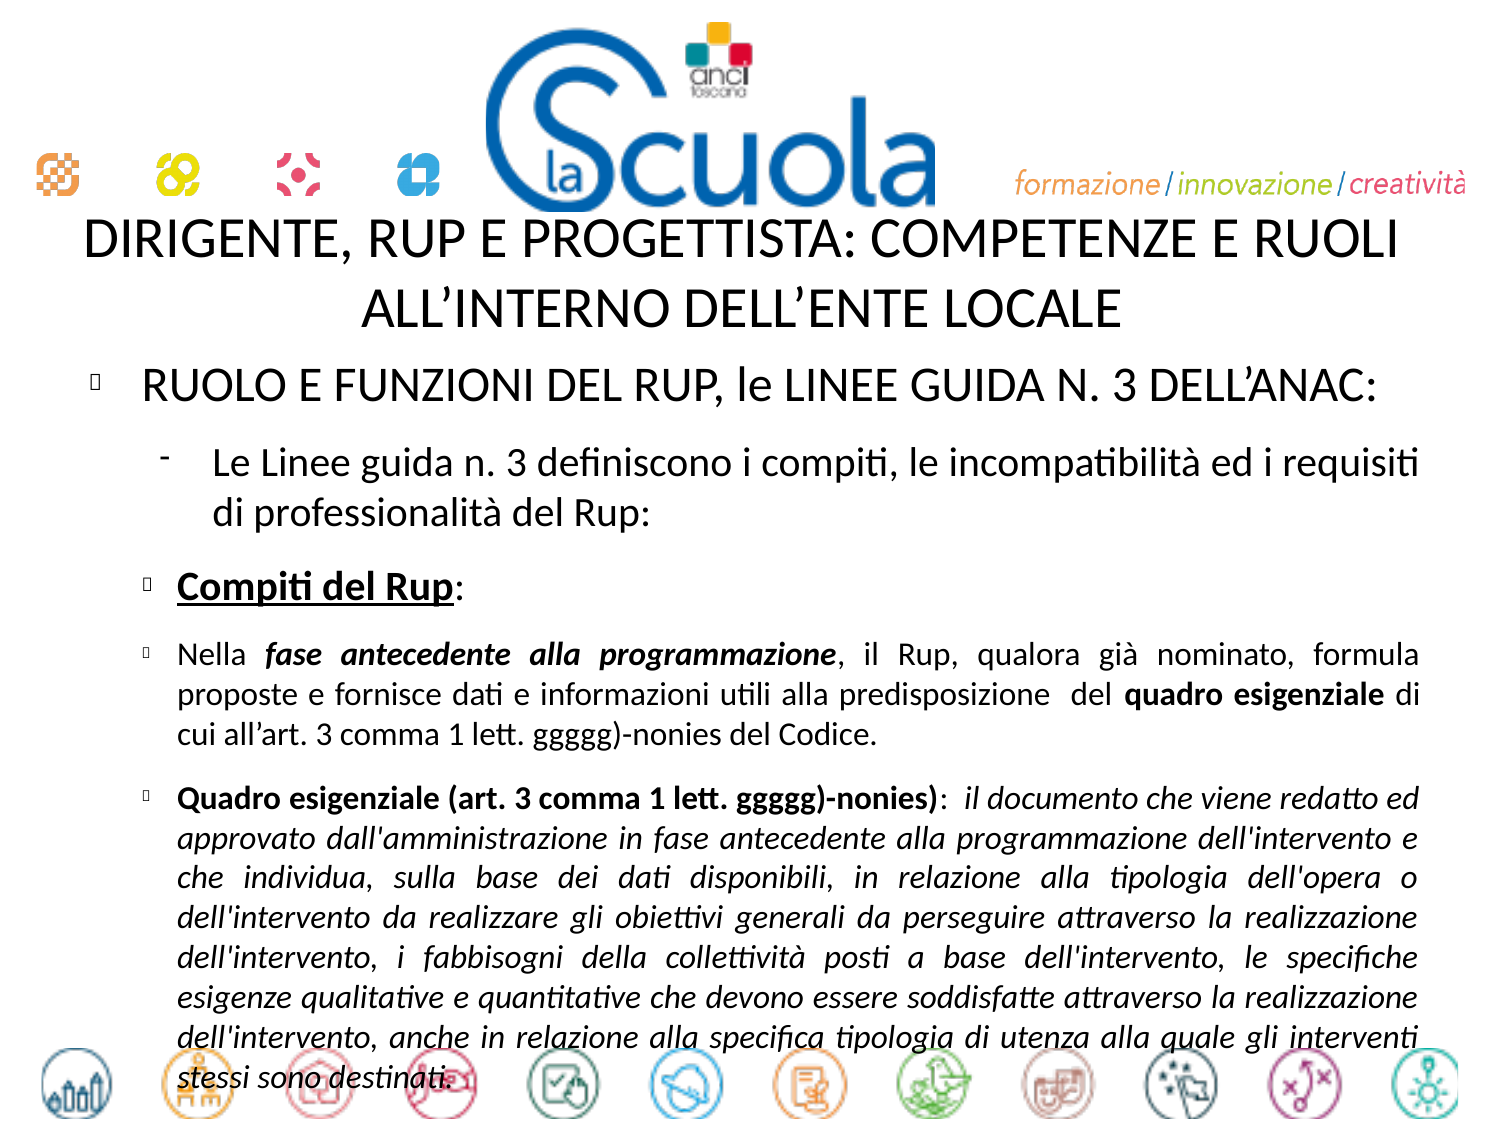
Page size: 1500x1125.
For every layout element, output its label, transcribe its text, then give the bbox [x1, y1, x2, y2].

text_box DIRIGENTE, RUP E PROGETTISTA: COMPETENZE E RUOLI ALL’INTERNO DELL’ENTE LOCALE [67, 175, 1418, 364]
text_box RUOLO E FUNZIONI DEL RUP, le LINEE GUIDA N. 3 DELL’ANAC: Le Linee guida n. 3 definiscono i compiti, le incompatibilità ed i requisiti di professionalità del Rup: Compiti del Rup: Nella fase antecedente alla programmazione, il Rup, qualora già nominato, formula proposte e fornisce dati e informazioni utili alla predisposizione del quadro esigenziale di cui all’art. 3 comma 1 lett. ggggg)-nonies del Codice. Quadro esigenziale (art. 3 comma 1 lett. ggggg)-nonies): il documento che viene redatto ed approvato dall'amministrazione in fase antecedente alla programmazione dell'intervento e che individua, sulla base dei dati disponibili, in relazione alla tipologia dell'opera o dell'intervento da realizzare gli obiettivi generali da perseguire attraverso la realizzazione dell'intervento, i fabbisogni della collettività posti a base dell'intervento, le specifiche esigenze qualitative e quantitative che devono essere soddisfatte attraverso la realizzazione dell'intervento, anche in relazione alla specifica tipologia di utenza alla quale gli interventi stessi sono destinati. [70, 351, 1421, 1004]
